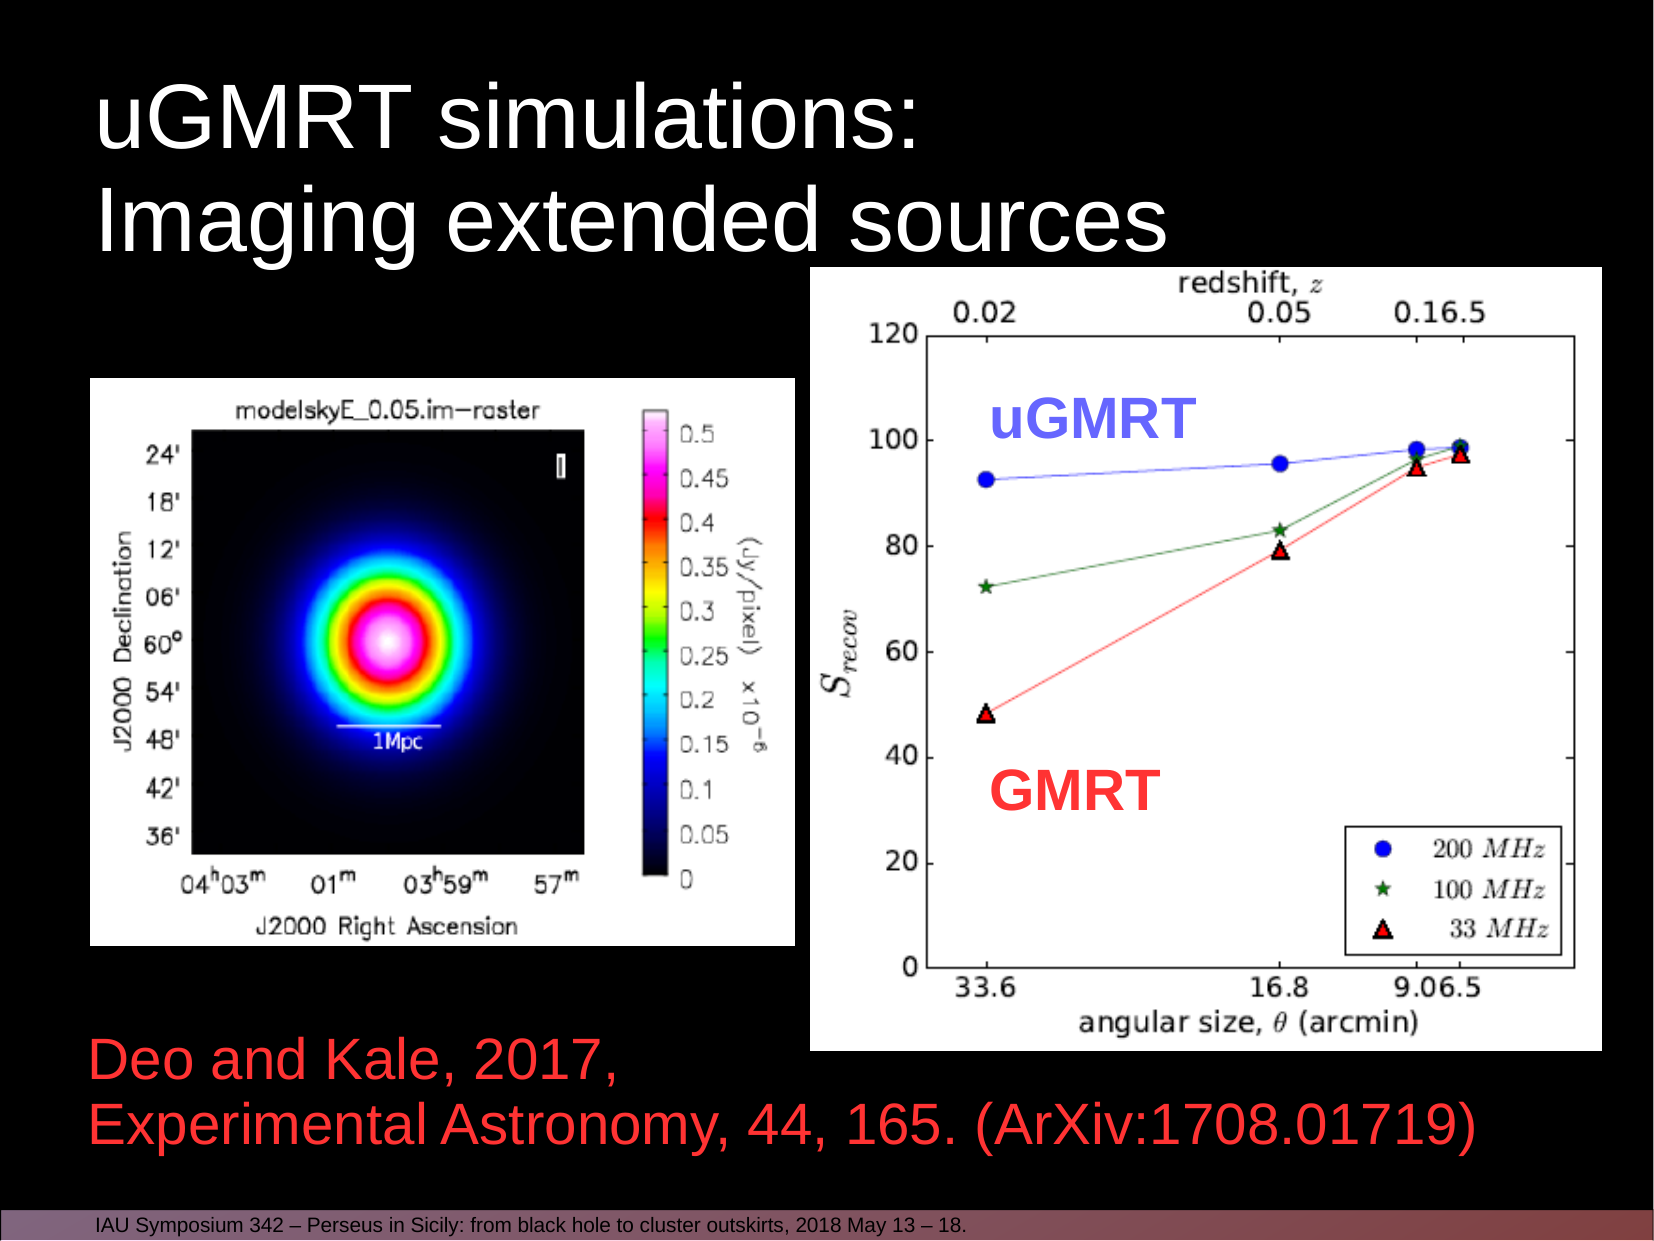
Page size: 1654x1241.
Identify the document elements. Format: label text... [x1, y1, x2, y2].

text_box uGMRT [975, 378, 1216, 458]
title uGMRT simulations: Imaging extended sources [94, 65, 1512, 271]
picture [810, 267, 1602, 1051]
text_box Deo and Kale, 2017, Experimental Astronomy, 44, 165. (ArXiv:1708.01719) [72, 1019, 1600, 1230]
picture [90, 378, 795, 946]
text_box GMRT [975, 750, 1216, 830]
